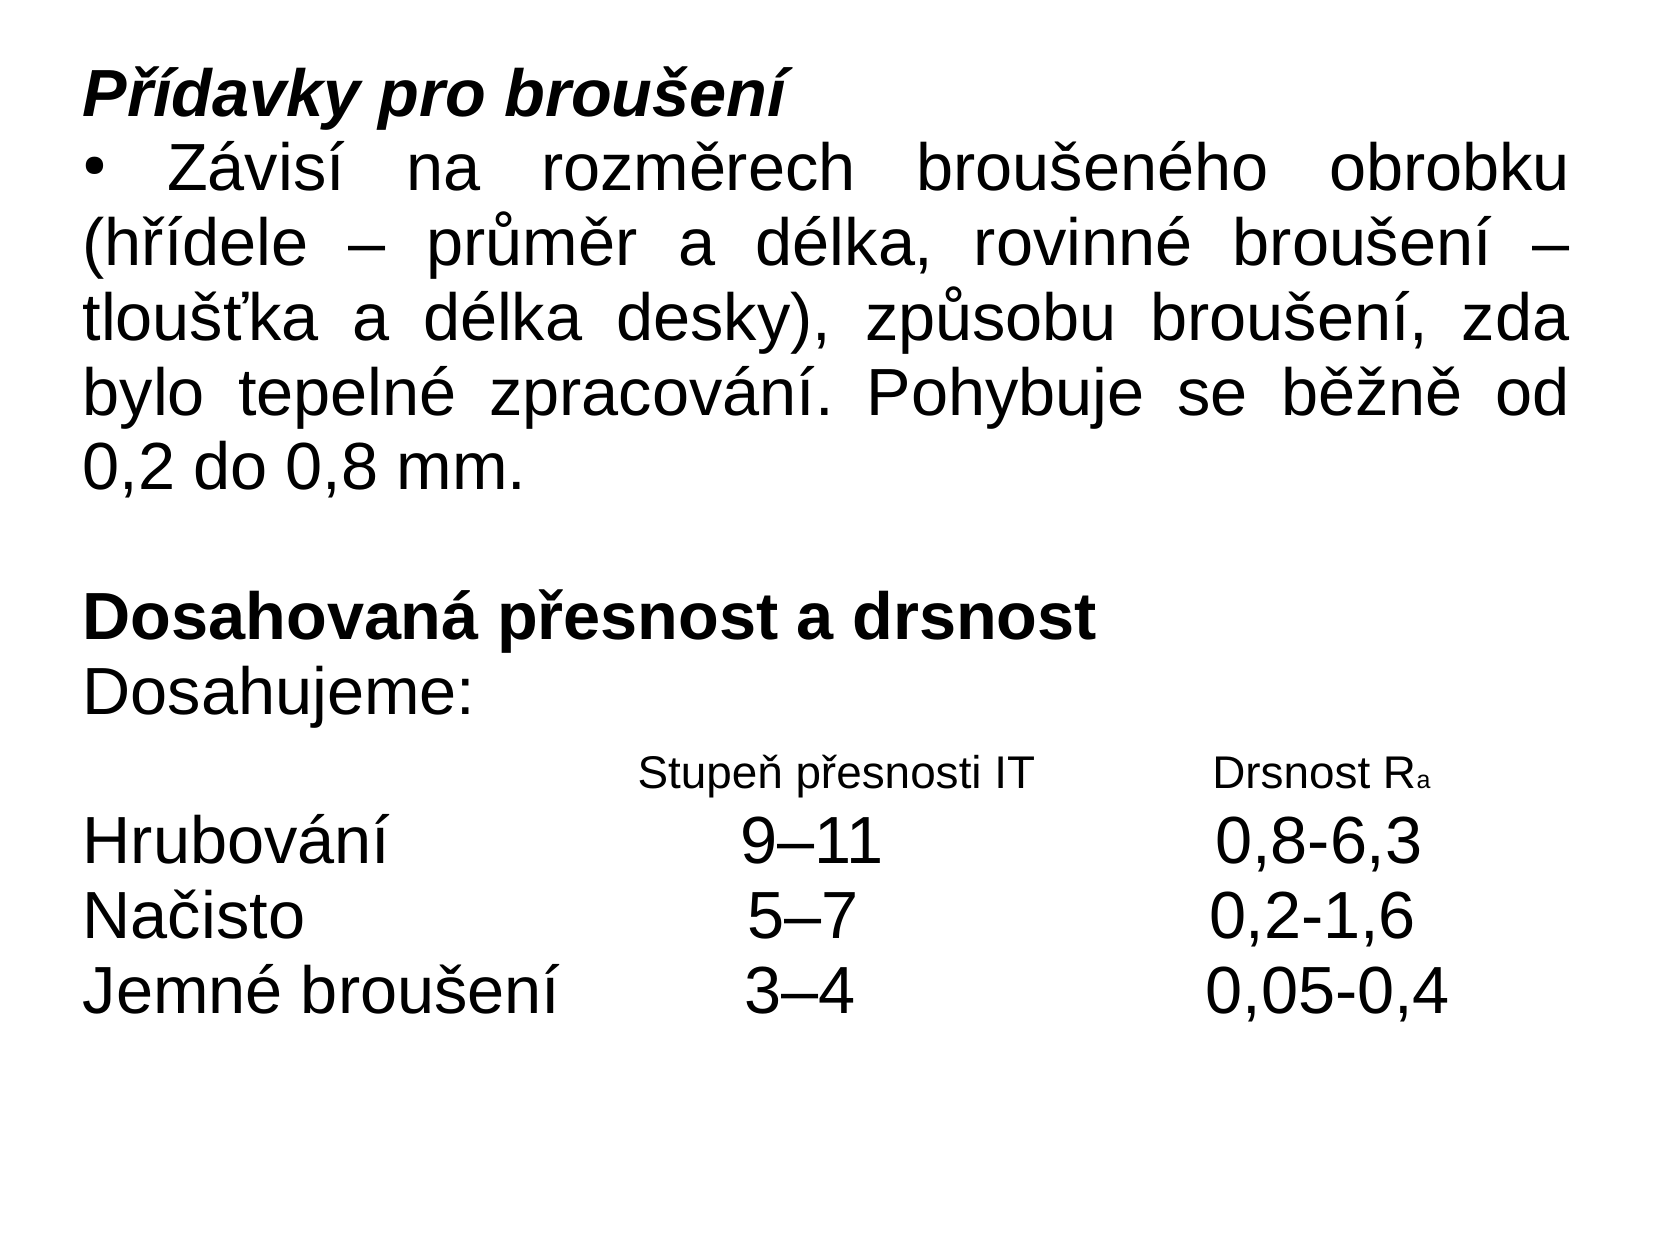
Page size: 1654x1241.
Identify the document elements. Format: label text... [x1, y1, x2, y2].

subtitle Přídavky pro broušení Závisí na rozměrech broušeného obrobku (hřídele – průměr a délka, rovinné broušení – tloušťka a délka desky), způsobu broušení, zda bylo tepelné zpracování. Pohybuje se běžně od 0,2 do 0,8 mm. Dosahovaná přesnost a drsnost Dosahujeme: Stupeň přesnosti IT Drsnost Ra Hrubování 9–11 0,8-6,3 Načisto 5–7 0,2-1,6 Jemné broušení 3–4 0,05-0,4 [82, 55, 1571, 1103]
